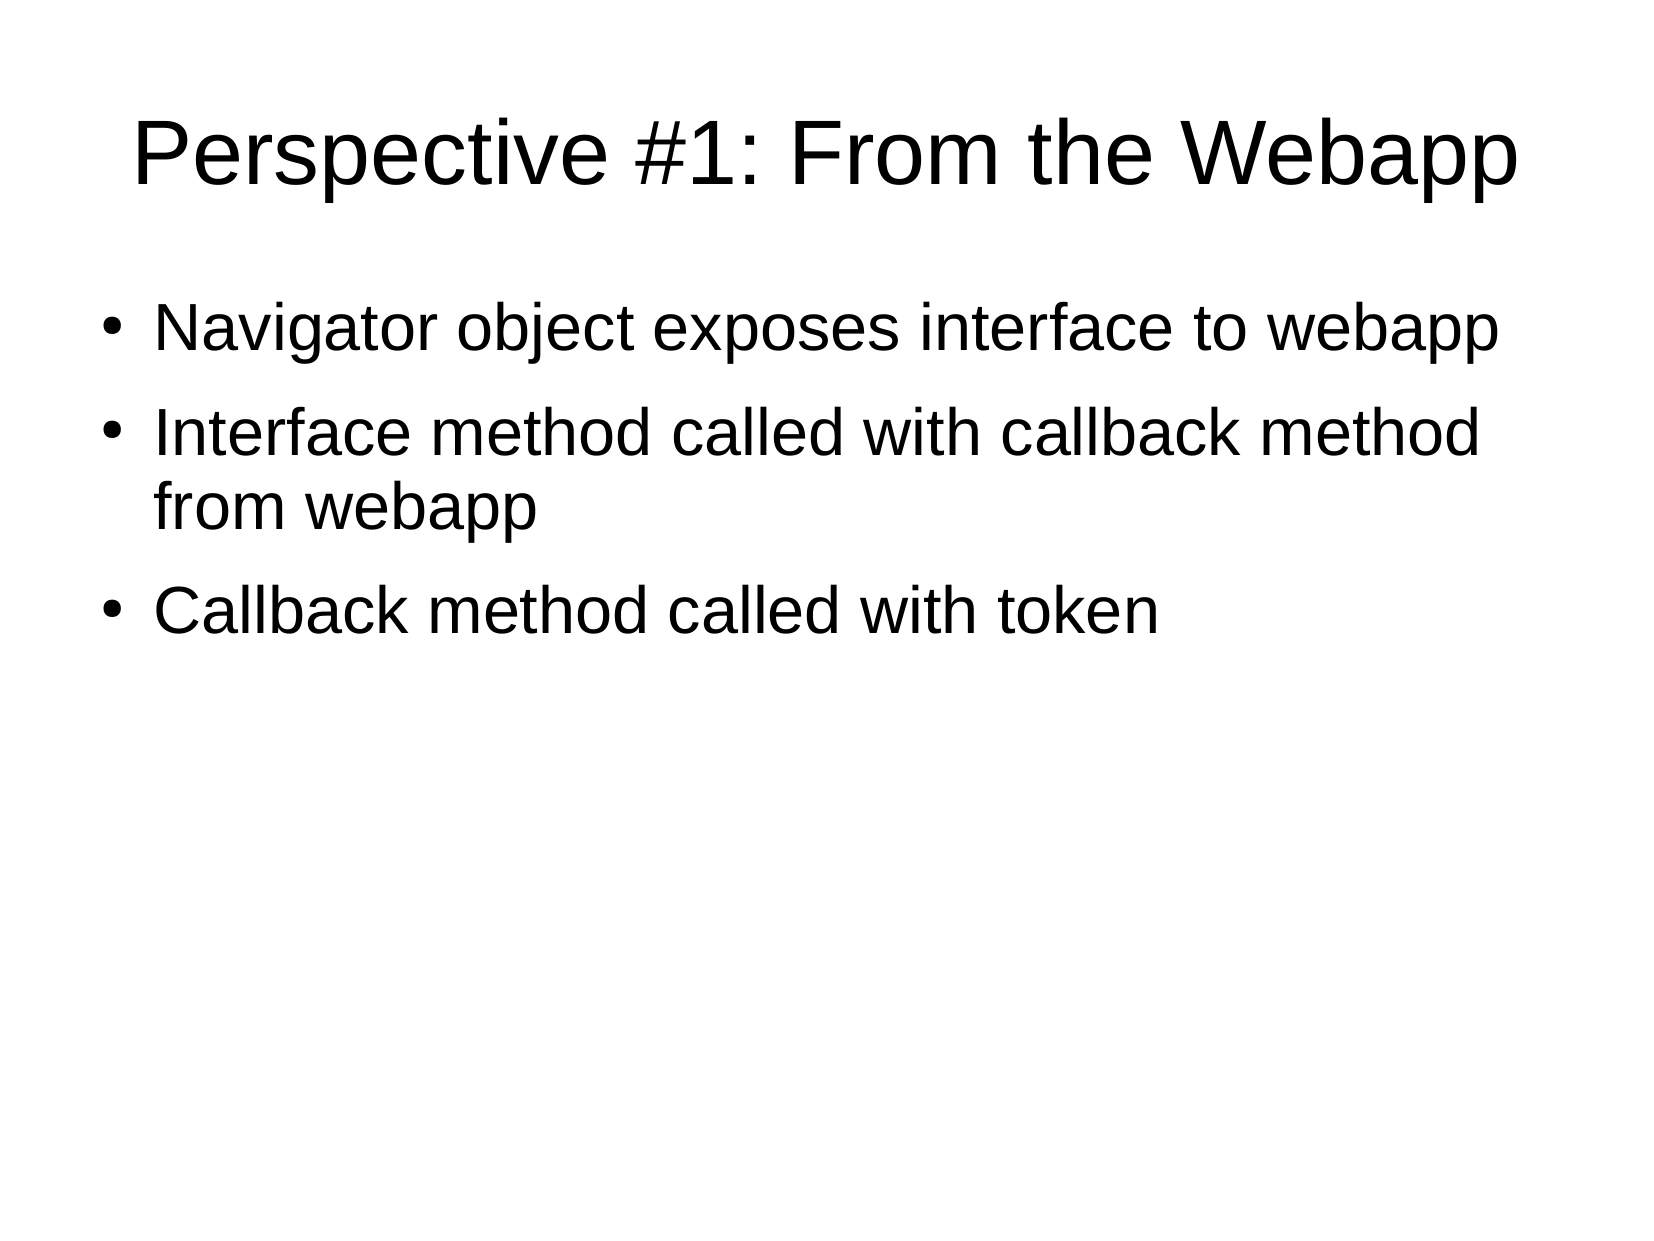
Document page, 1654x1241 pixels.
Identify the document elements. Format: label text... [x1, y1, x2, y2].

title Perspective #1: From the Webapp [82, 56, 1571, 250]
list Navigator object exposes interface to webapp Interface method called with callback method from webapp Callback method called with token [82, 290, 1571, 1094]
